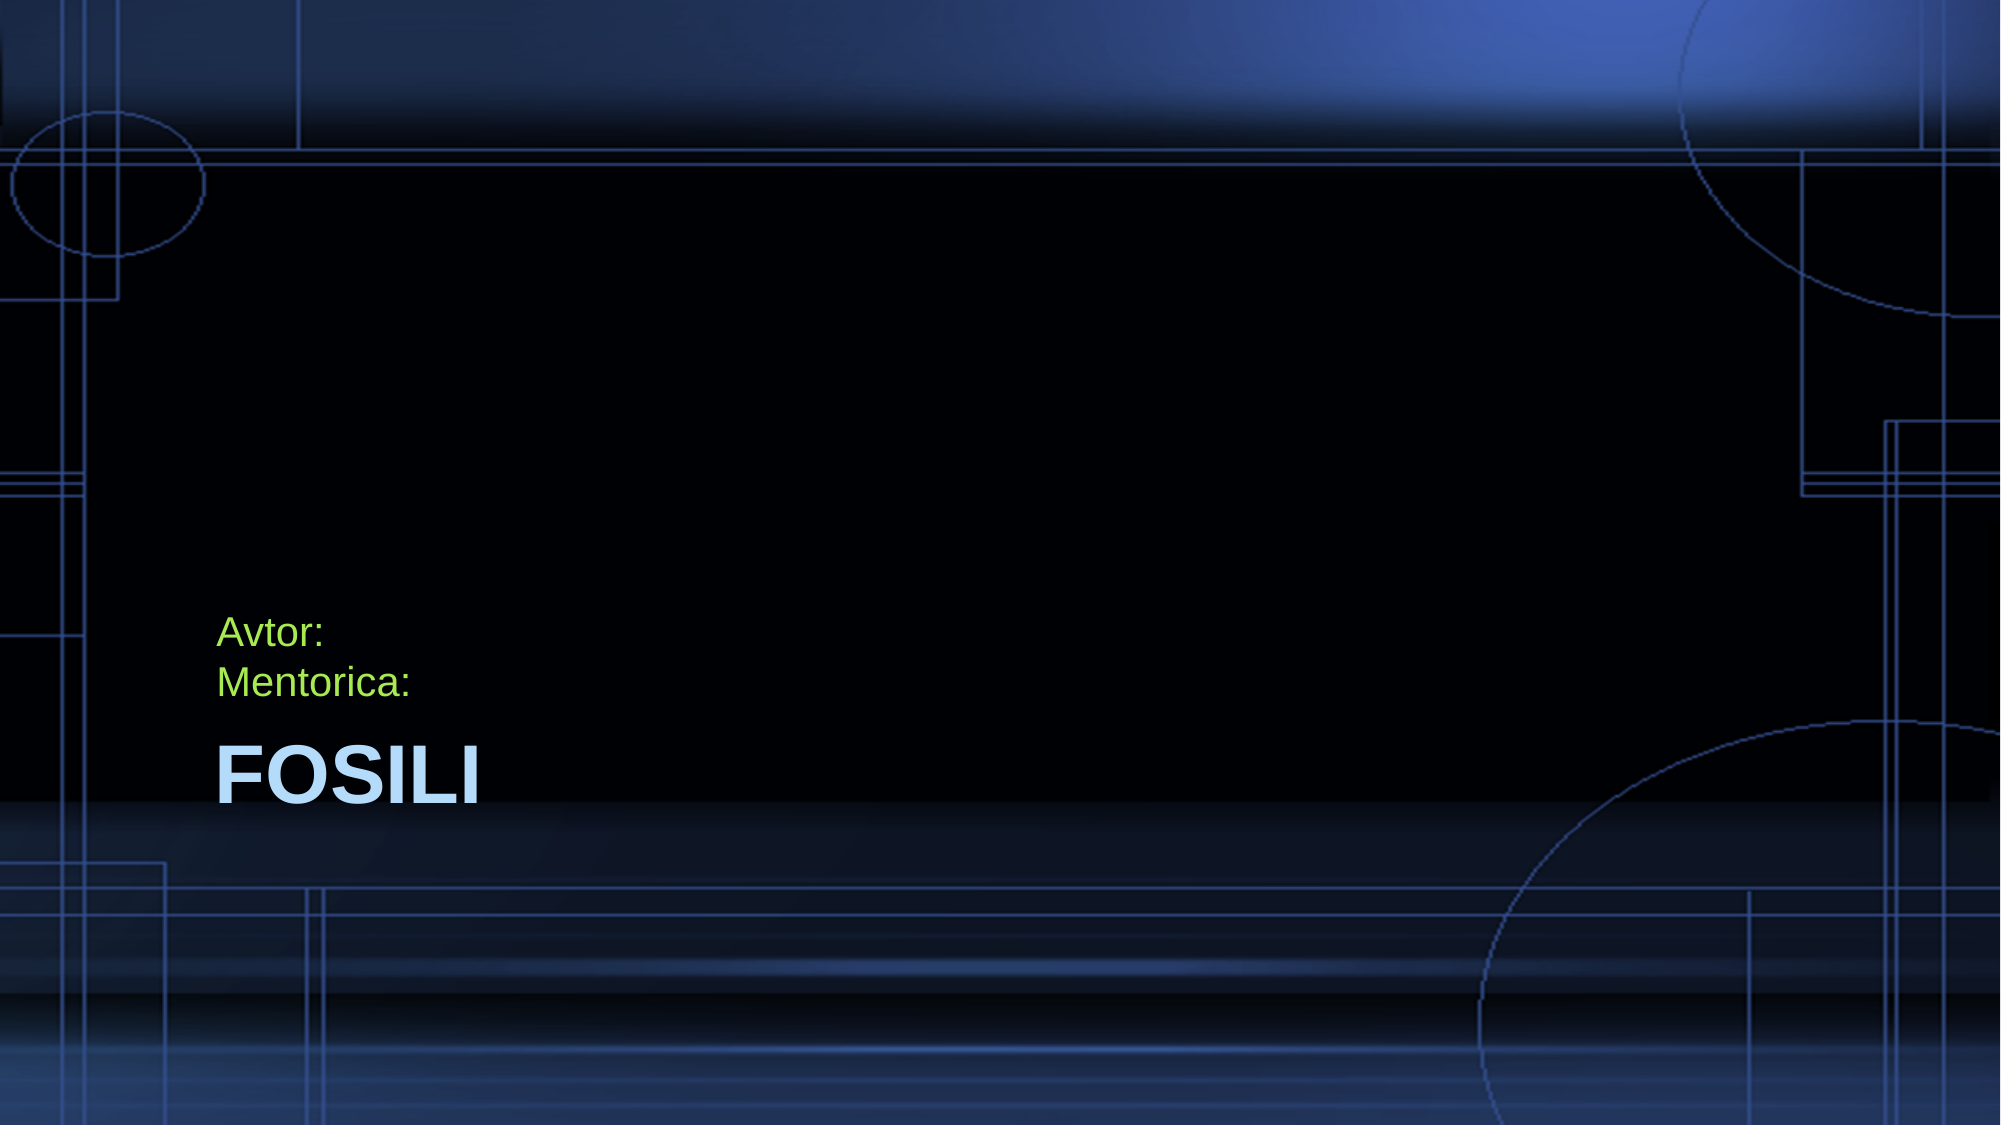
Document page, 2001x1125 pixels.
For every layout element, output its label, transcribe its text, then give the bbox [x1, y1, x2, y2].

subtitle Avtor: Mentorica: [200, 465, 1900, 712]
title FOSILI [200, 712, 1900, 1037]
picture [0, 0, 2001, 1125]
